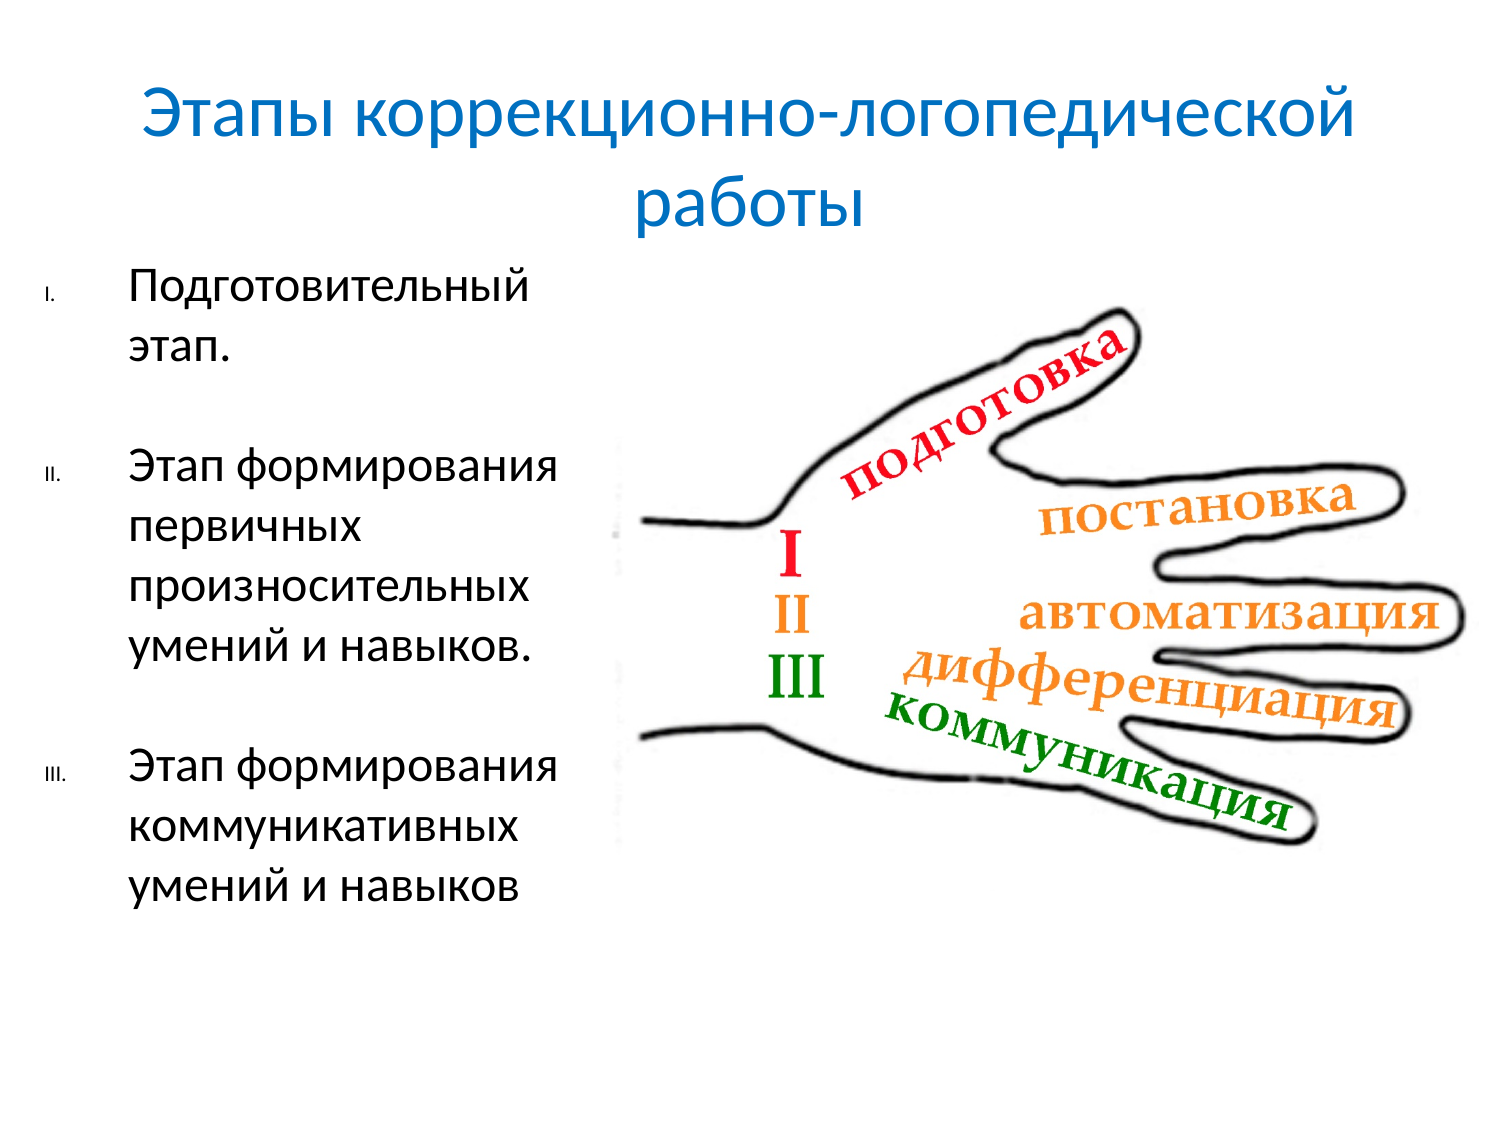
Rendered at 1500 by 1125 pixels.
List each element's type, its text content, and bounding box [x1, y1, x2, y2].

subtitle Подготовительный этап. Этап формирования первичных произносительных умений и навыков. Этап формирования коммуникативных умений и навыков [29, 243, 621, 1071]
picture [578, 290, 1479, 891]
title Этапы коррекционно-логопедической работы [112, 54, 1388, 209]
